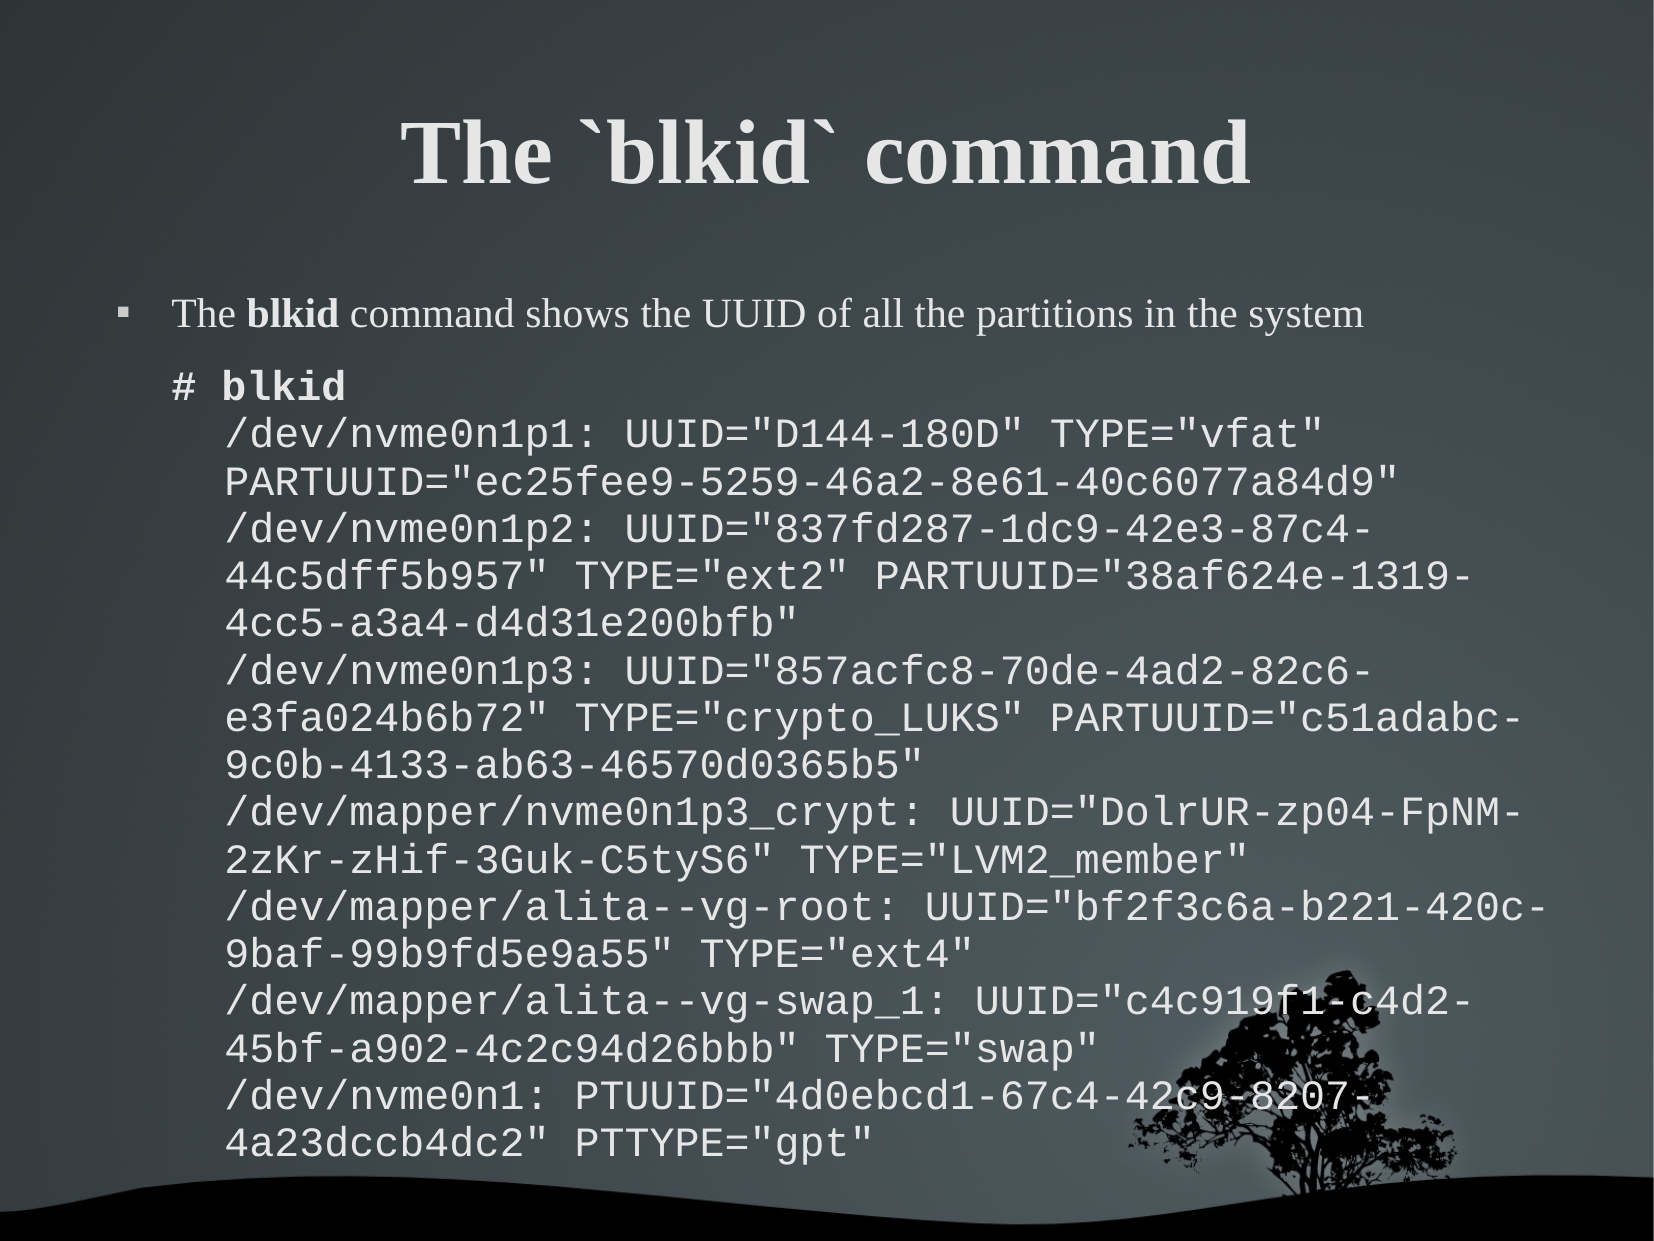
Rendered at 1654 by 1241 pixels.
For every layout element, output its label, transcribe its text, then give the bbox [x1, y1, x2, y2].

list The blkid command shows the UUID of all the partitions in the system # blkid /dev/nvme0n1p1: UUID="D144-180D" TYPE="vfat" PARTUUID="ec25fee9-5259-46a2-8e61-40c6077a84d9" /dev/nvme0n1p2: UUID="837fd287-1dc9-42e3-87c4-44c5dff5b957" TYPE="ext2" PARTUUID="38af624e-1319-4cc5-a3a4-d4d31e200bfb" /dev/nvme0n1p3: UUID="857acfc8-70de-4ad2-82c6-e3fa024b6b72" TYPE="crypto_LUKS" PARTUUID="c51adabc-9c0b-4133-ab63-46570d0365b5" /dev/mapper/nvme0n1p3_crypt: UUID="DolrUR-zp04-FpNM-2zKr-zHif-3Guk-C5tyS6" TYPE="LVM2_member" /dev/mapper/alita--vg-root: UUID="bf2f3c6a-b221-420c-9baf-99b9fd5e9a55" TYPE="ext4" /dev/mapper/alita--vg-swap_1: UUID="c4c919f1-c4d2-45bf-a902-4c2c94d26bbb" TYPE="swap" /dev/nvme0n1: PTUUID="4d0ebcd1-67c4-42c9-8207-4a23dccb4dc2" PTTYPE="gpt" [82, 290, 1571, 1170]
picture [0, 0, 1654, 1241]
title The `blkid` command [82, 49, 1571, 257]
